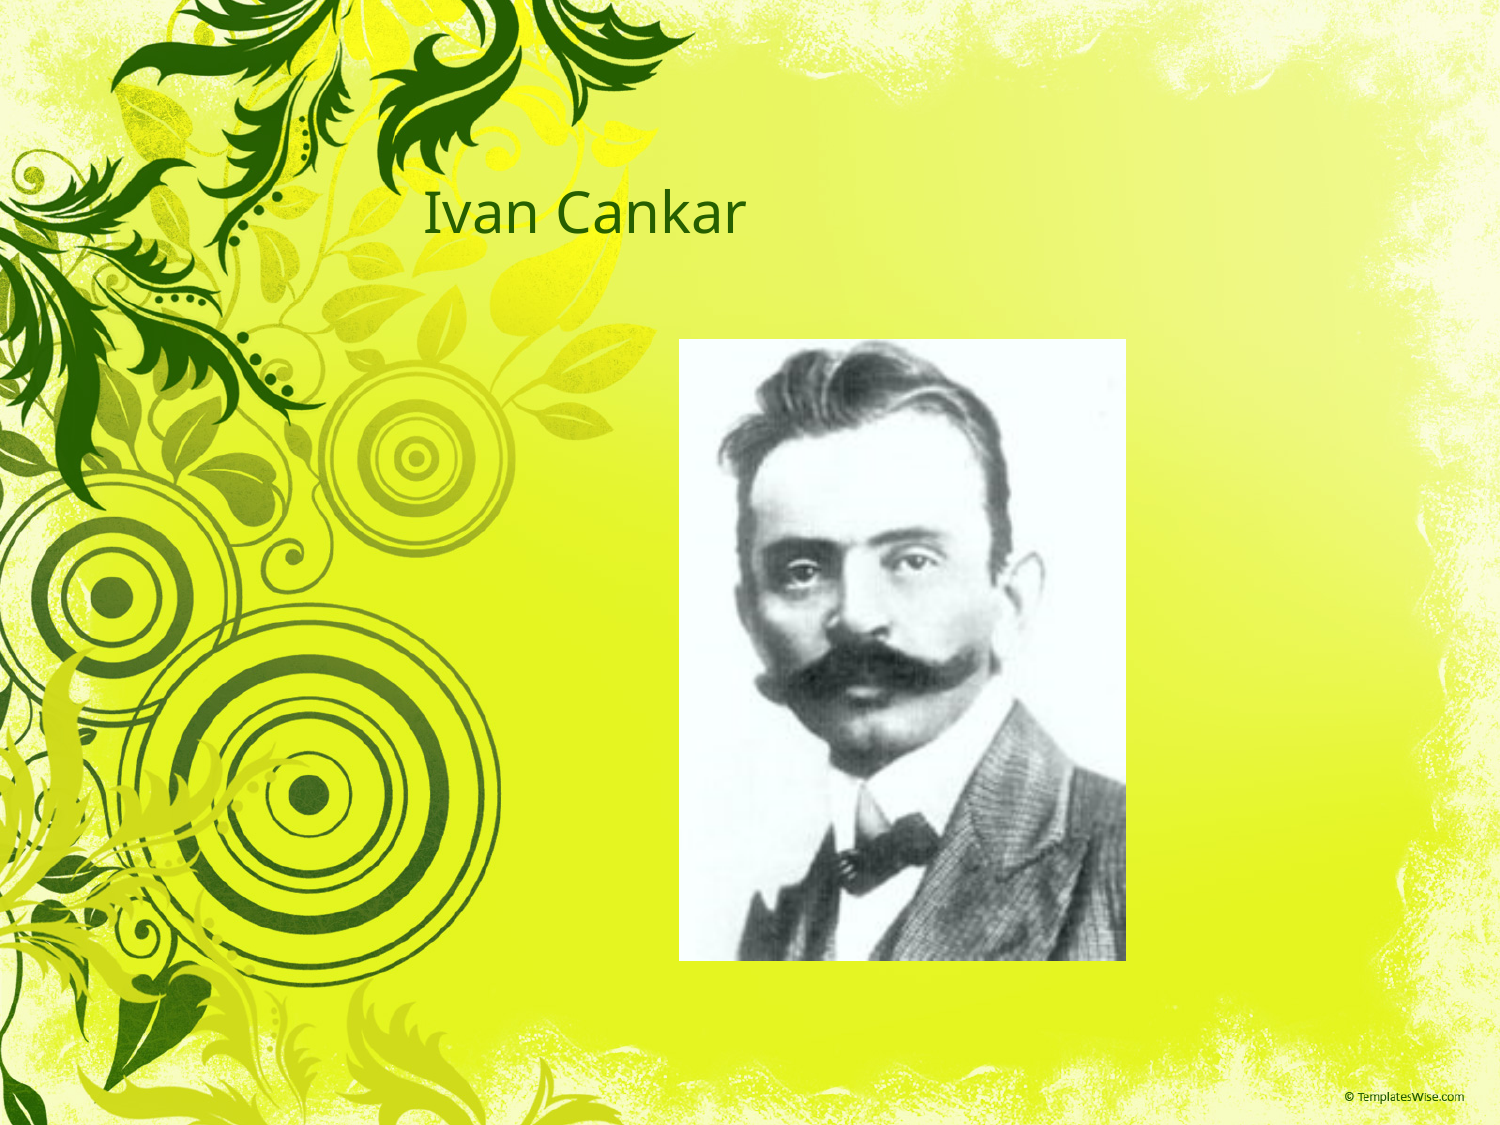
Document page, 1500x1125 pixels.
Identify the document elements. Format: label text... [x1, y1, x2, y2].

title Ivan Cankar [363, 23, 1454, 375]
picture [0, 0, 1500, 1125]
